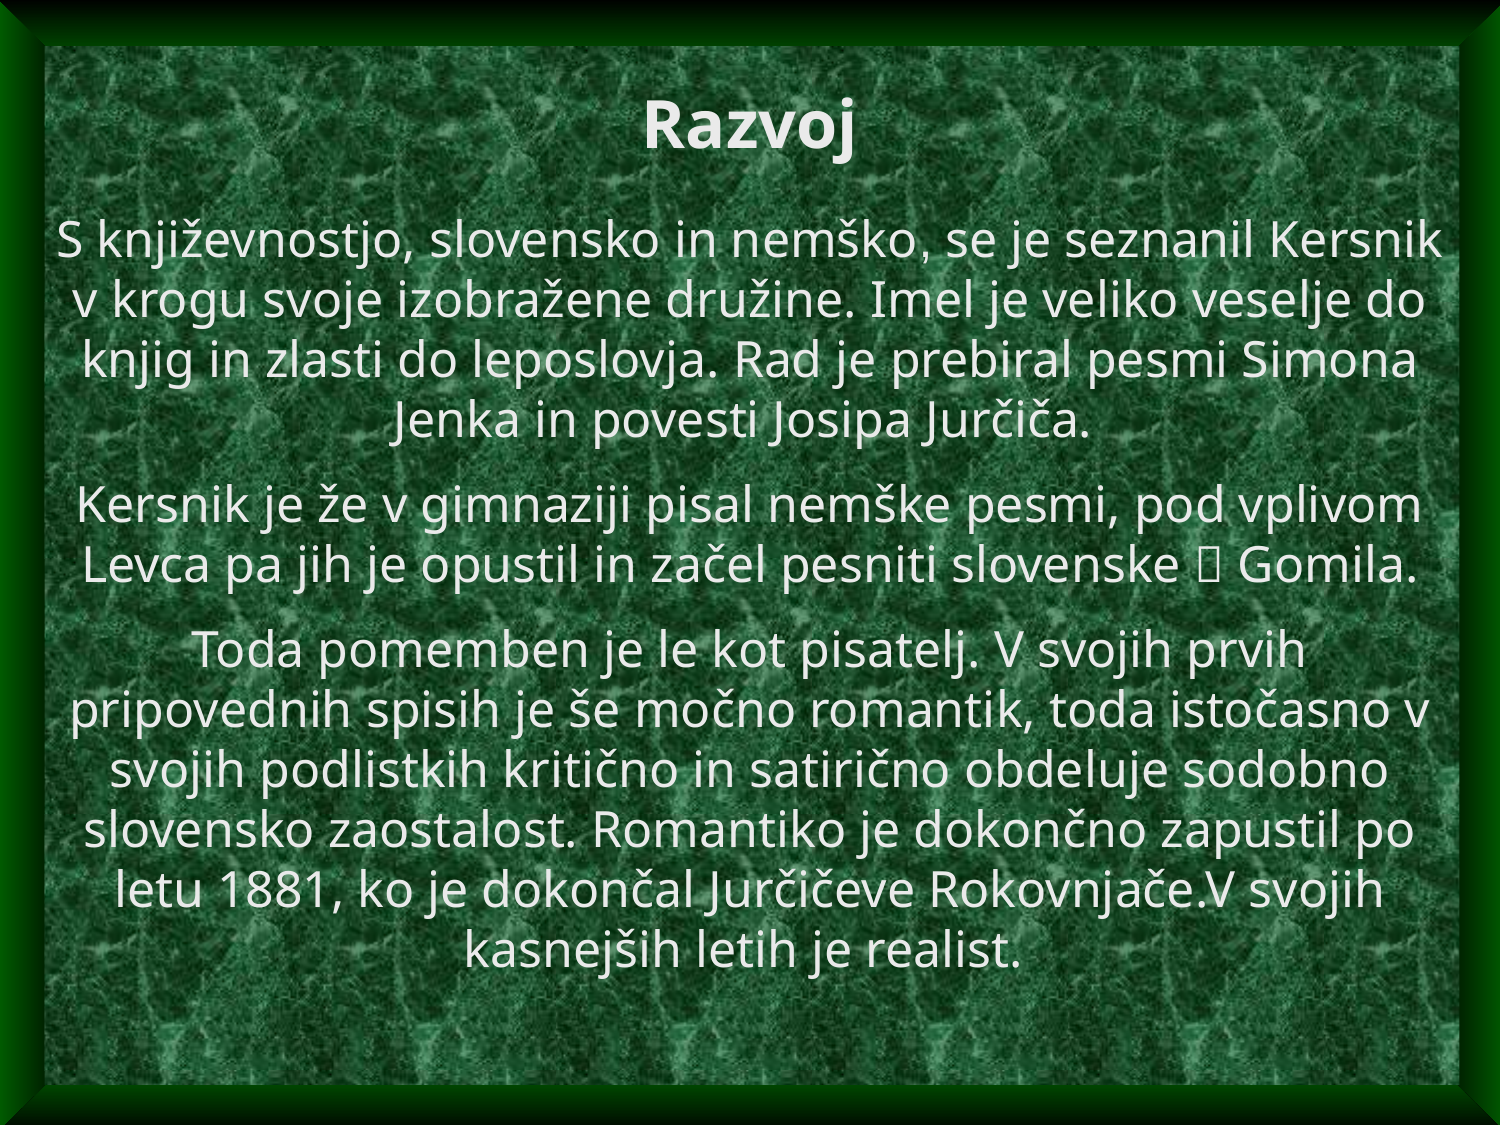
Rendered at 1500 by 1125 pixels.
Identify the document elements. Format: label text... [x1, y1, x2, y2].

text_box S književnostjo, slovensko in nemško, se je seznanil Kersnik v krogu svoje izobražene družine. Imel je veliko veselje do knjig in zlasti do leposlovja. Rad je prebiral pesmi Simona Jenka in povesti Josipa Jurčiča. Kersnik je že v gimnaziji pisal nemške pesmi, pod vplivom Levca pa jih je opustil in začel pesniti slovenske  Gomila. Toda pomemben je le kot pisatelj. V svojih prvih pripovednih spisih je še močno romantik, toda istočasno v svojih podlistkih kritično in satirično obdeluje sodobno slovensko zaostalost. Romantiko je dokončno zapustil po letu 1881, ko je dokončal Jurčičeve Rokovnjače.V svojih kasnejših letih je realist. [37, 199, 1463, 1045]
picture [44, 1045, 1460, 1085]
text_box Razvoj [50, 74, 1450, 170]
picture [44, 46, 1460, 199]
